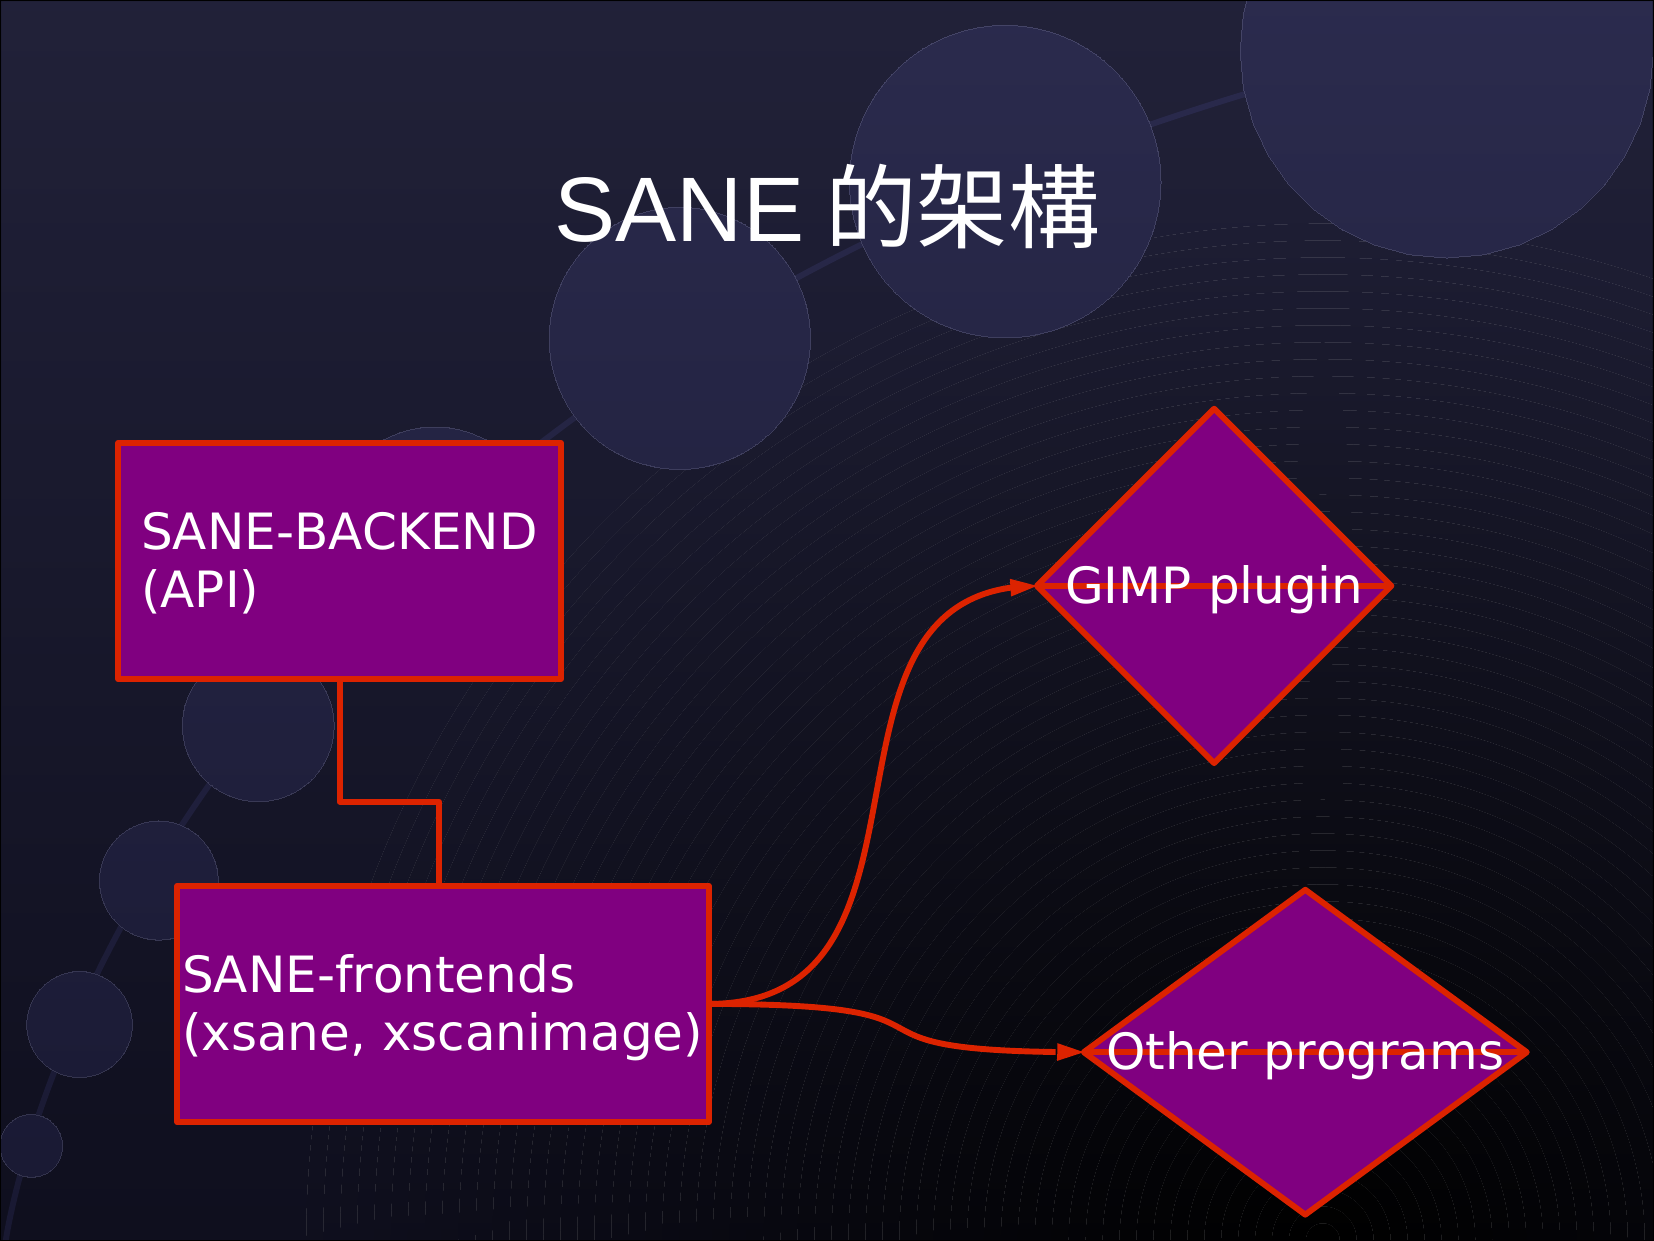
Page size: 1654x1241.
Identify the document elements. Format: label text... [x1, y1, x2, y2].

text_box GIMP plugin [1037, 408, 1392, 764]
text_box SANE-BACKEND (API) [118, 442, 562, 680]
title SANE的架構 [121, 102, 1534, 311]
text_box SANE-frontends (xsane, xscanimage) [177, 885, 709, 1123]
text_box Other programs [1083, 889, 1527, 1215]
